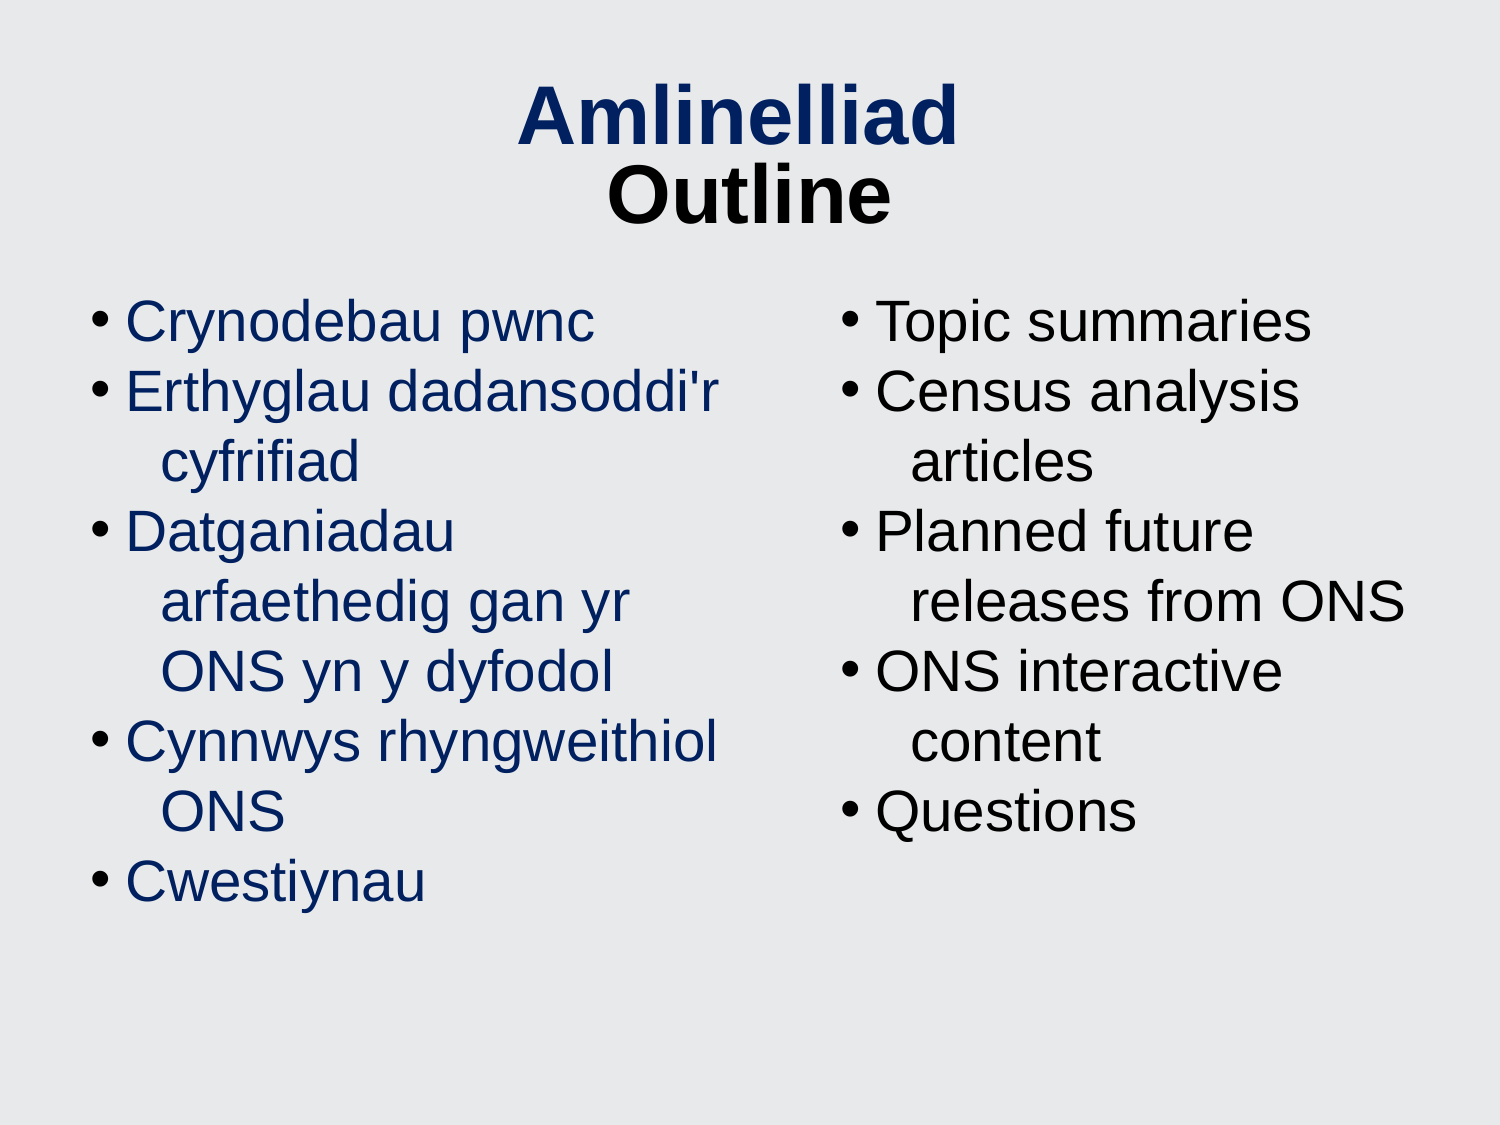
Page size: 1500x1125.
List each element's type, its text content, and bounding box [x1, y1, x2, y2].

text_box Crynodebau pwnc Erthyglau dadansoddi'r cyfrifiad Datganiadau arfaethedig gan yr ONS yn y dyfodol Cynnwys rhyngweithiol ONS Cwestiynau [75, 275, 751, 928]
text_box Topic summaries Census analysis articles Planned future releases from ONS ONS interactive content Questions [825, 275, 1500, 857]
text_box Amlinelliad Outline [75, 66, 1426, 254]
